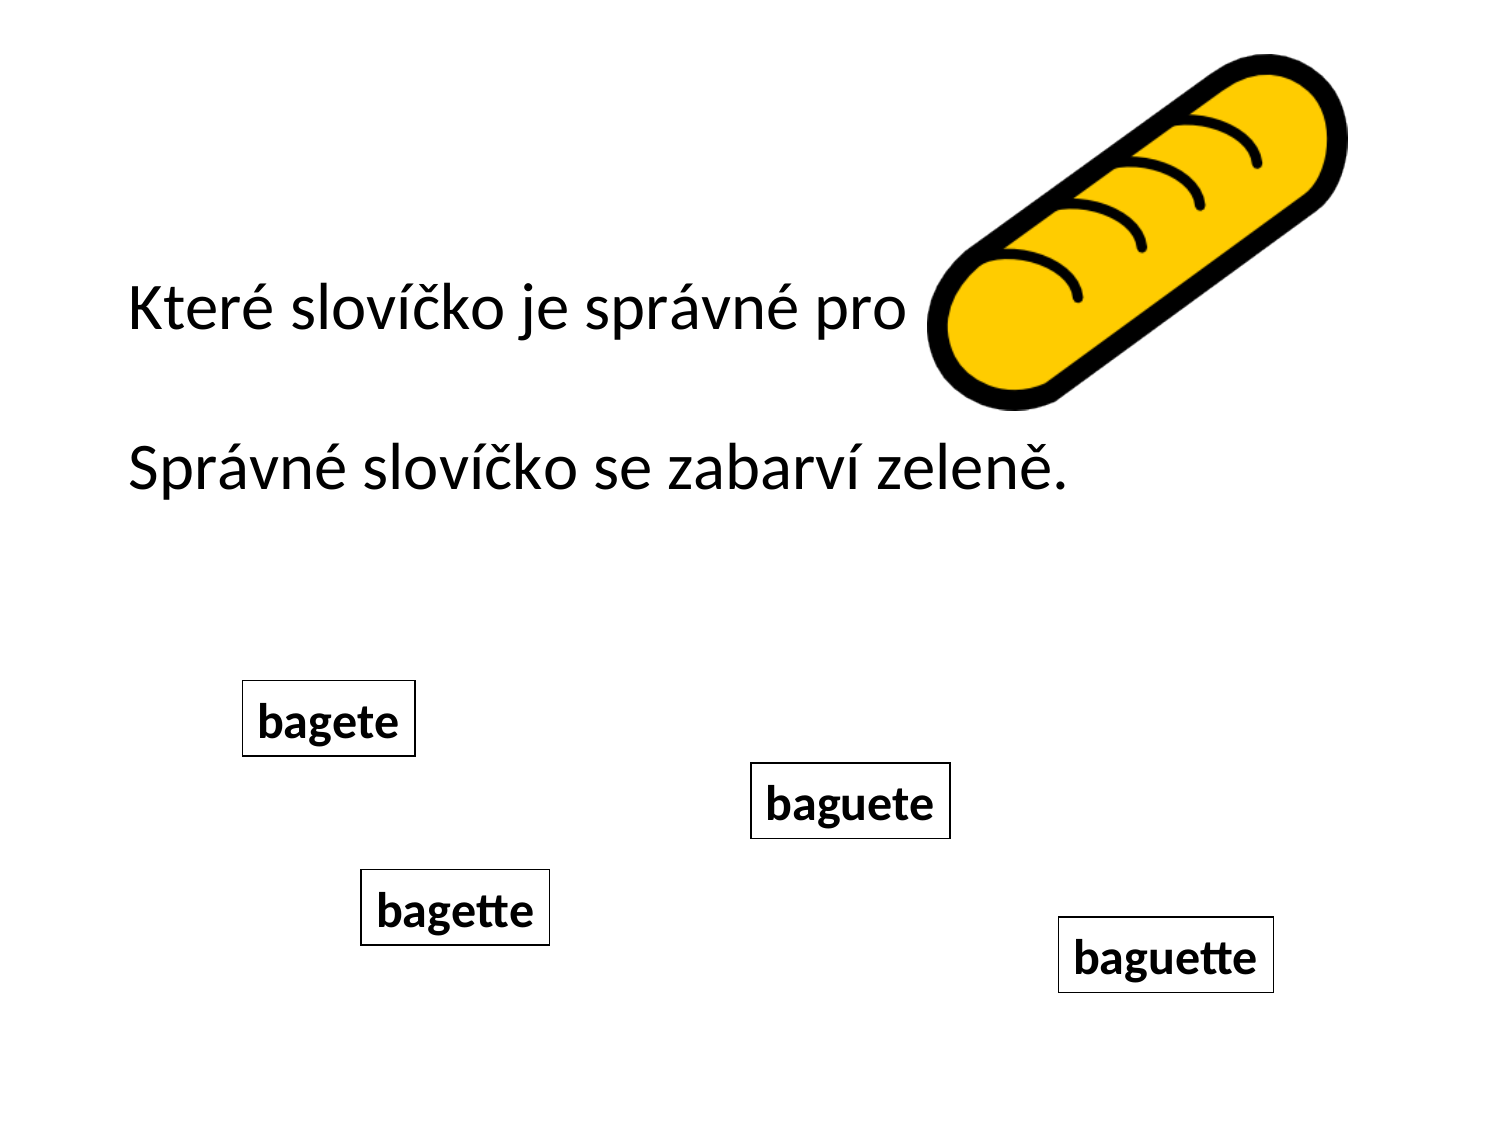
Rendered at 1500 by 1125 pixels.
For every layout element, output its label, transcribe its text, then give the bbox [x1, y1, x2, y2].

text_box baguete [750, 763, 951, 839]
picture [927, 54, 1348, 411]
text_box baguette [1058, 916, 1274, 993]
text_box bagette [361, 869, 550, 945]
text_box Které slovíčko je správné pro Správné slovíčko se zabarví zeleně. [113, 255, 1085, 511]
text_box bagete [242, 680, 416, 757]
